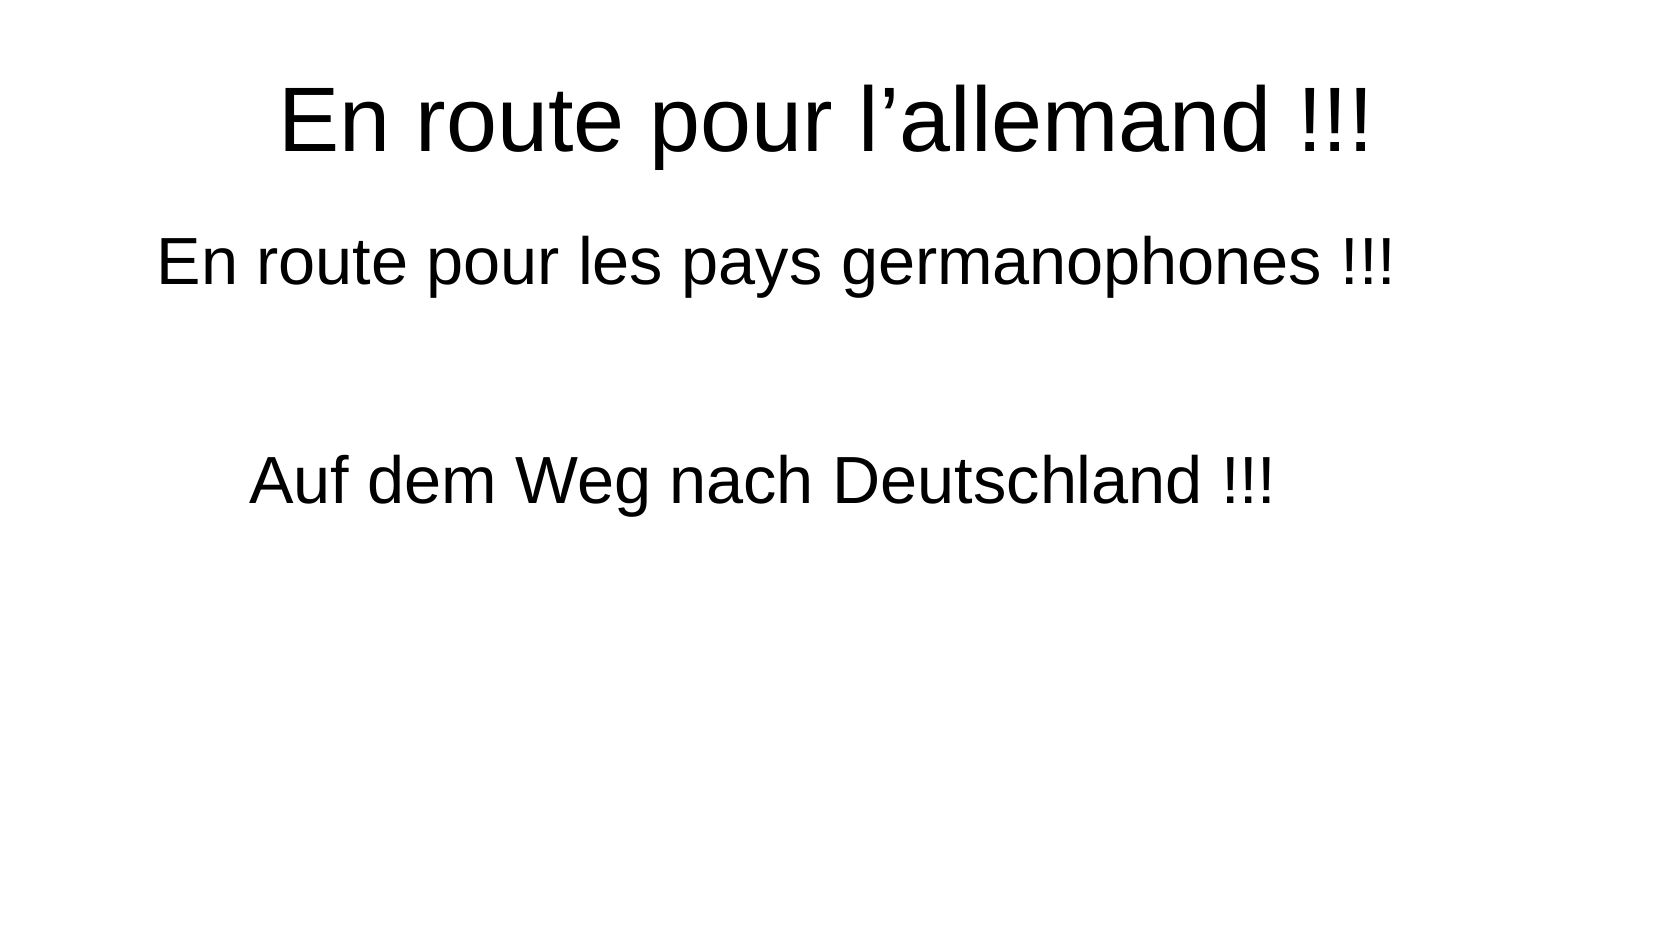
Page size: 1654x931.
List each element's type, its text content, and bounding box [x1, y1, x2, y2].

title En route pour l’allemand !!! [82, 37, 1571, 193]
list En route pour les pays germanophones !!! Auf dem Weg nach Deutschland !!! [82, 217, 1571, 758]
